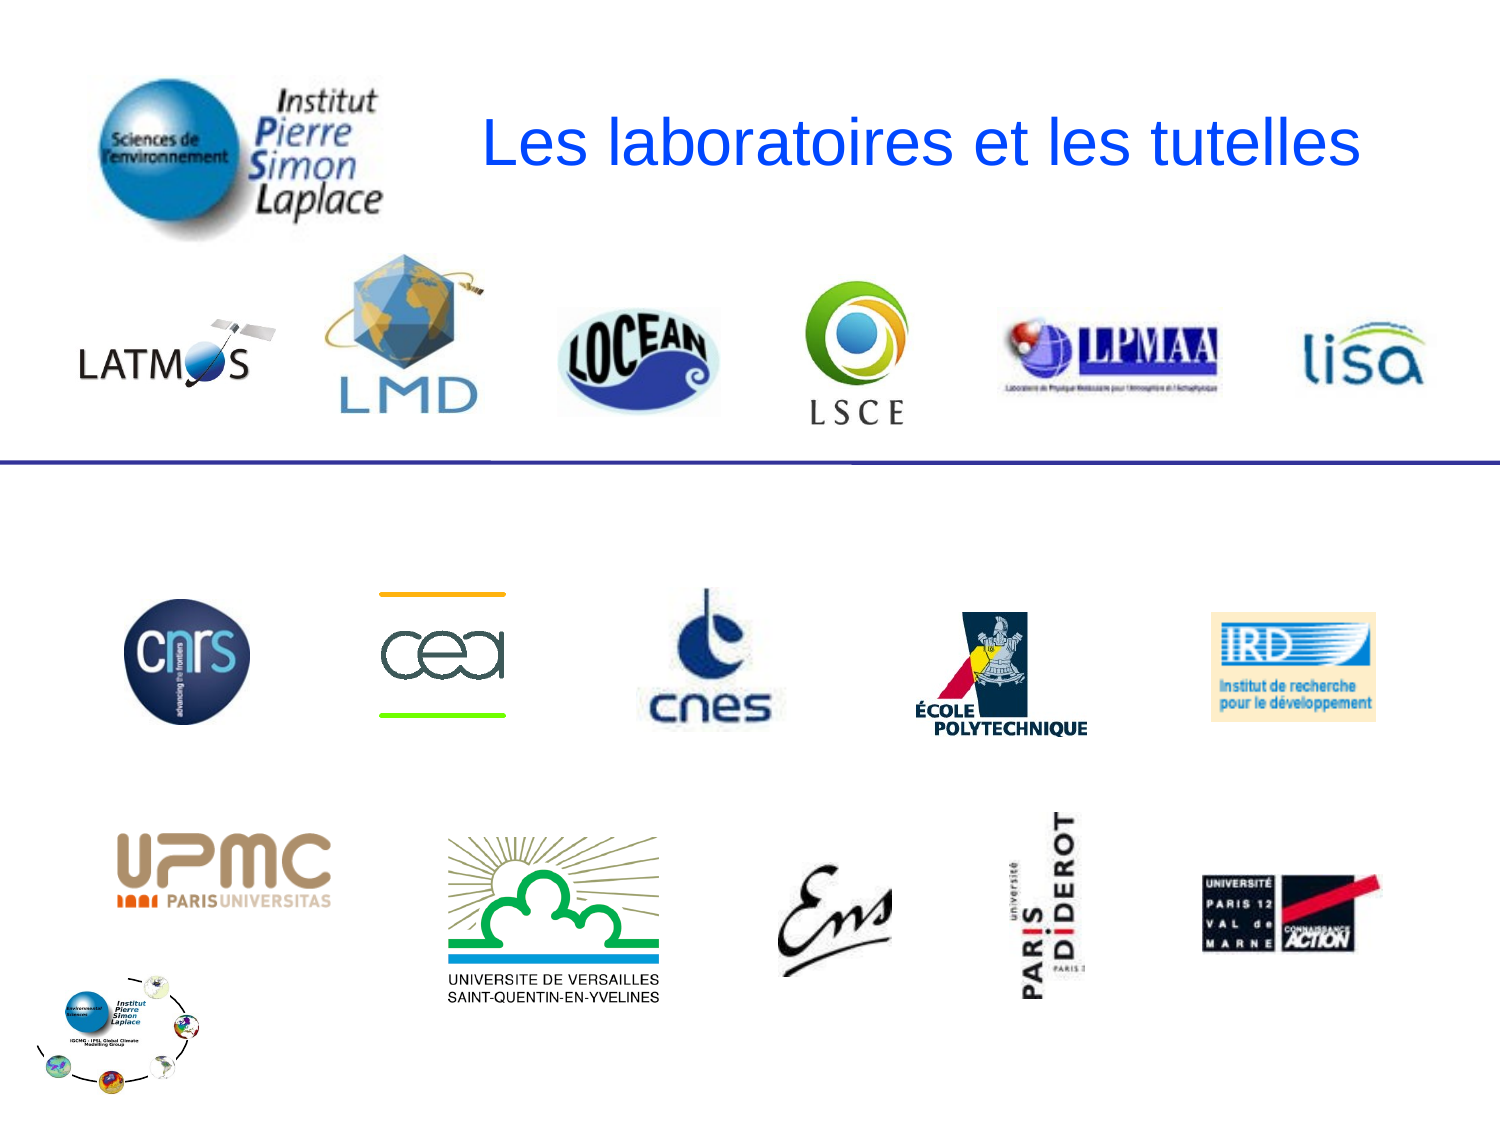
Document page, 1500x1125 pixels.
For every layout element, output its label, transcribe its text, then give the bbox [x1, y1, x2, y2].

picture [1202, 874, 1383, 955]
picture [124, 599, 250, 726]
picture [916, 612, 1087, 737]
picture [1211, 612, 1376, 722]
picture [87, 75, 400, 247]
picture [373, 587, 512, 723]
picture [448, 837, 661, 1003]
picture [778, 862, 892, 977]
picture [117, 833, 331, 908]
picture [44, 1054, 72, 1079]
picture [148, 1054, 176, 1080]
picture [800, 274, 917, 426]
picture [636, 587, 793, 732]
picture [1286, 307, 1437, 407]
picture [557, 307, 721, 417]
picture [324, 253, 485, 414]
picture [172, 1013, 200, 1040]
picture [75, 319, 276, 392]
picture [997, 307, 1223, 403]
text_box Les laboratoires et les tutelles [424, 44, 1438, 233]
picture [1009, 812, 1085, 999]
picture [97, 1069, 125, 1095]
picture [65, 974, 170, 1048]
